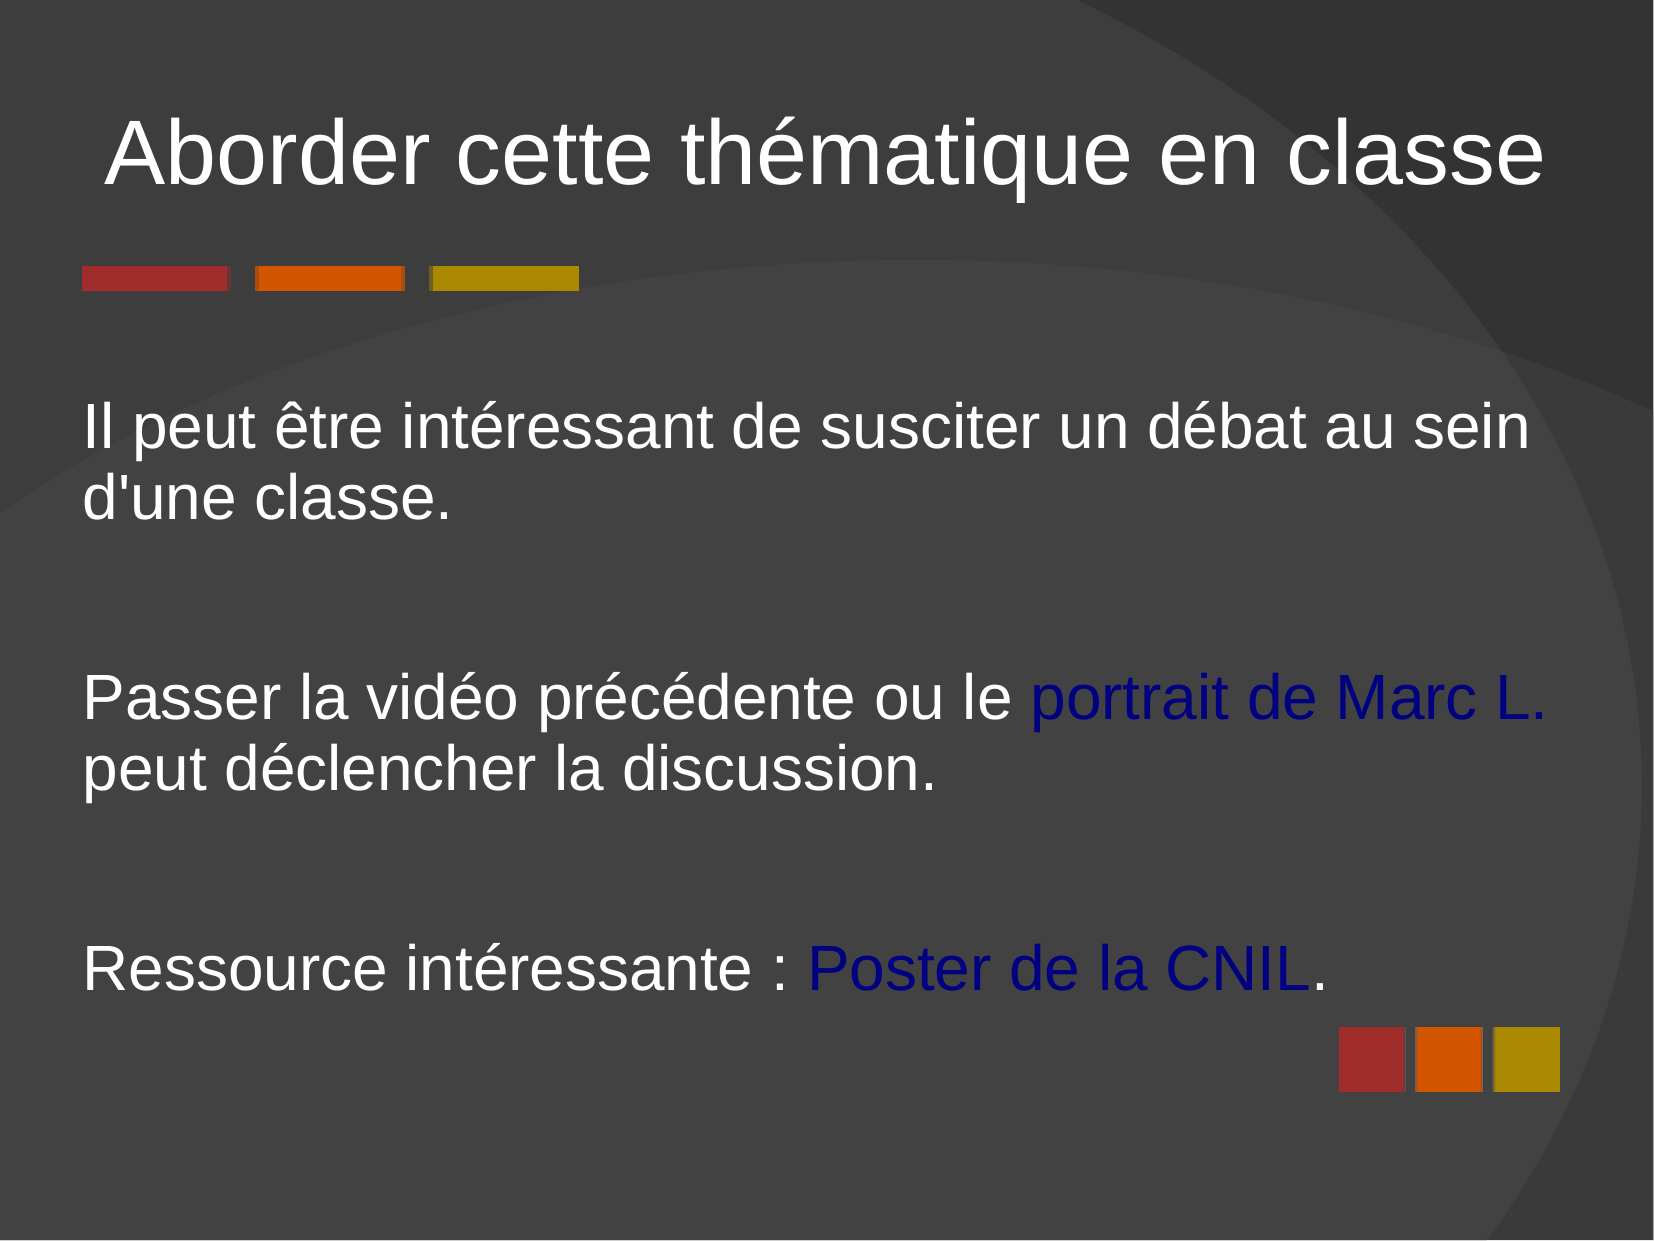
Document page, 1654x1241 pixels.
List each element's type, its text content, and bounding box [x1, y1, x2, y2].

picture [82, 266, 579, 290]
title Aborder cette thématique en classe [82, 49, 1571, 257]
list Il peut être intéressant de susciter un débat au sein d'une classe. Passer la vidéo précédente ou le portrait de Marc L. peut déclencher la discussion. Ressource intéressante : Poster de la CNIL. [82, 290, 1571, 1010]
picture [1339, 1027, 1560, 1092]
